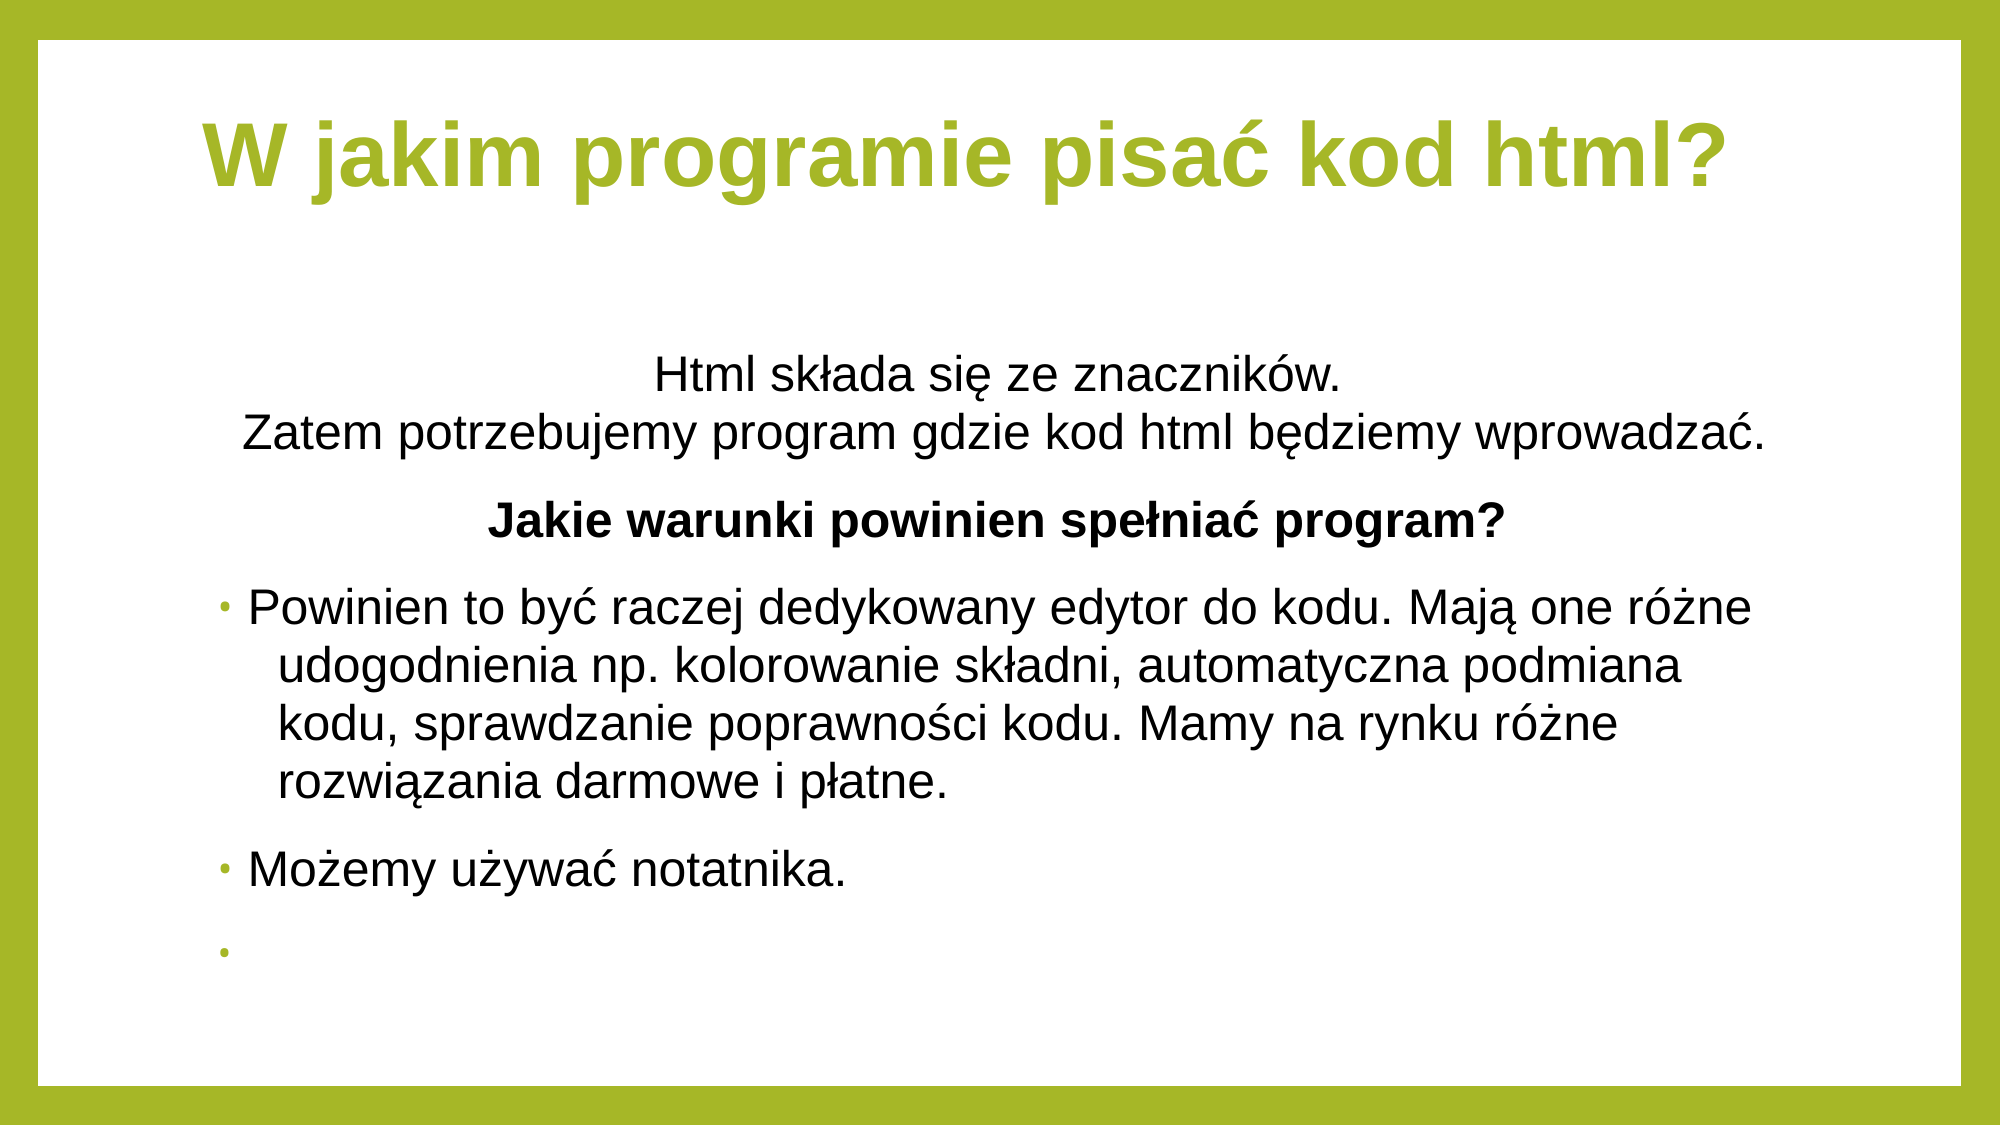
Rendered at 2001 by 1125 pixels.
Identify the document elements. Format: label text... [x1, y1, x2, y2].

title W jakim programie pisać kod html? [187, 99, 1808, 323]
list Html składa się ze znaczników. Zatem potrzebujemy program gdzie kod html będziemy wprowadzać. Jakie warunki powinien spełniać program? Powinien to być raczej dedykowany edytor do kodu. Mają one różne udogodnienia np. kolorowanie składni, automatyczna podmiana kodu, sprawdzanie poprawności kodu. Mamy na rynku różne rozwiązania darmowe i płatne. Możemy używać notatnika. [187, 337, 1808, 1000]
